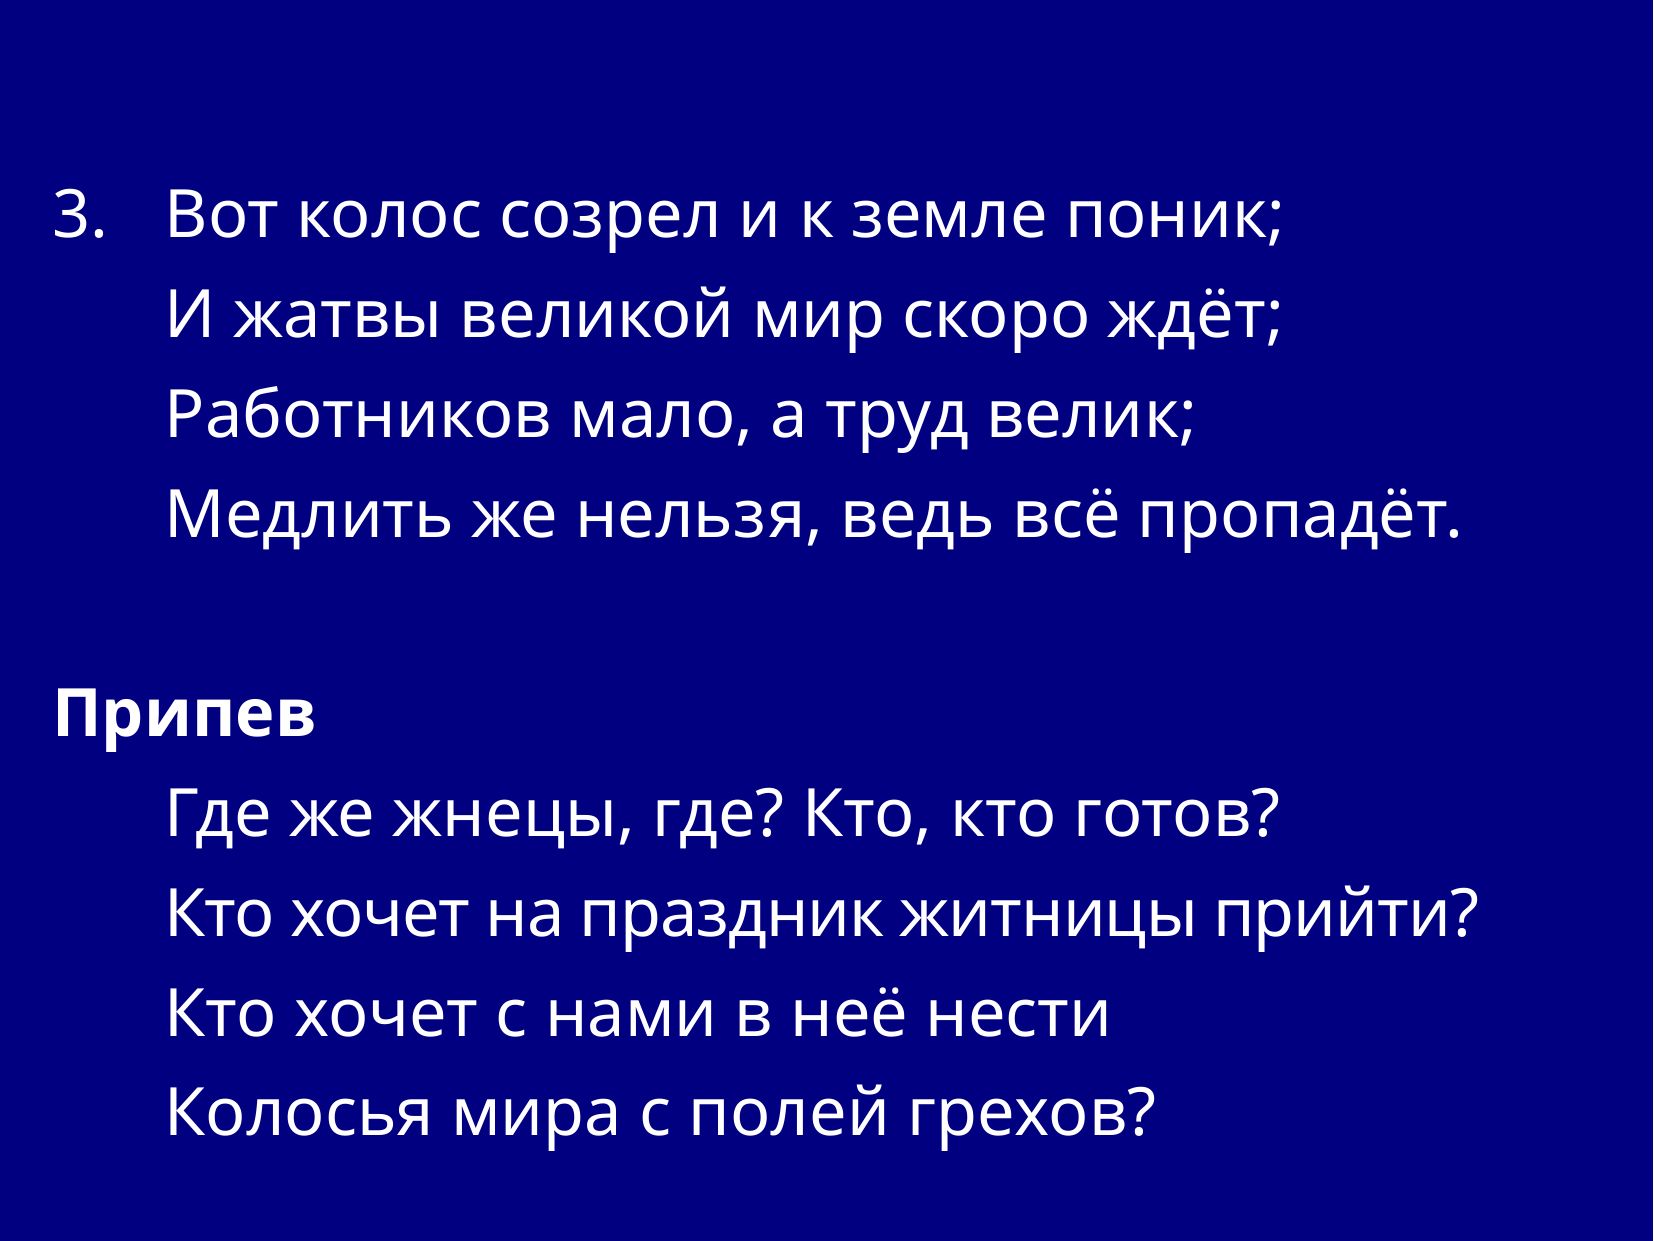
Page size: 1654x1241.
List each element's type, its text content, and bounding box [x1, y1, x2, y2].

text_box 3. Вот колос созрел и к земле поник; И жатвы великой мир скоро ждёт; Работников мало, а труд велик; Медлить же нельзя, ведь всё пропадёт. Припев Где же жнецы, где? Кто, кто готов? Кто хочет на праздник житницы прийти? Кто хочет с нами в неё нести Колосья мира с полей грехов? [37, 150, 1653, 1163]
